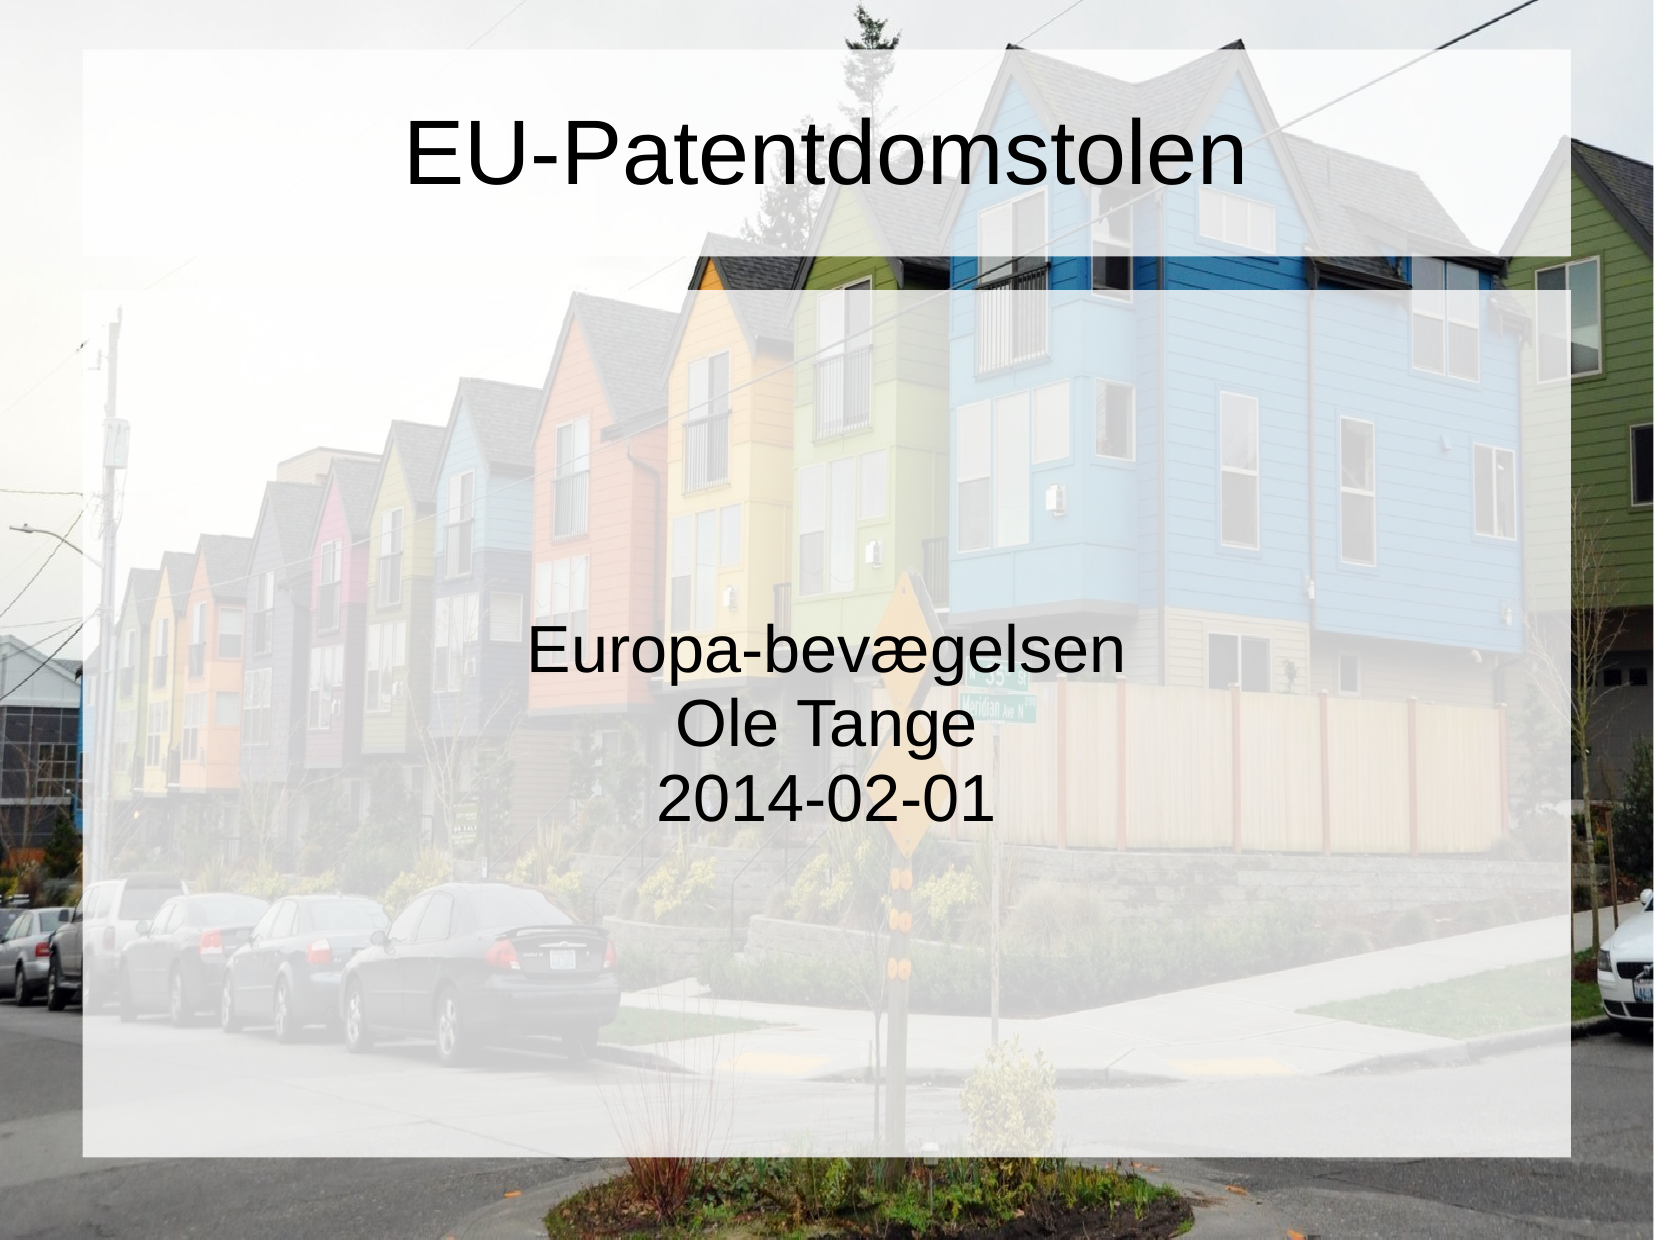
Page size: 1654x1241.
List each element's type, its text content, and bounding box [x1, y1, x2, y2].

picture [0, 0, 1654, 1241]
subtitle Europa-bevægelsen Ole Tange 2014-02-01 [82, 290, 1571, 1158]
title EU-Patentdomstolen [82, 49, 1571, 257]
